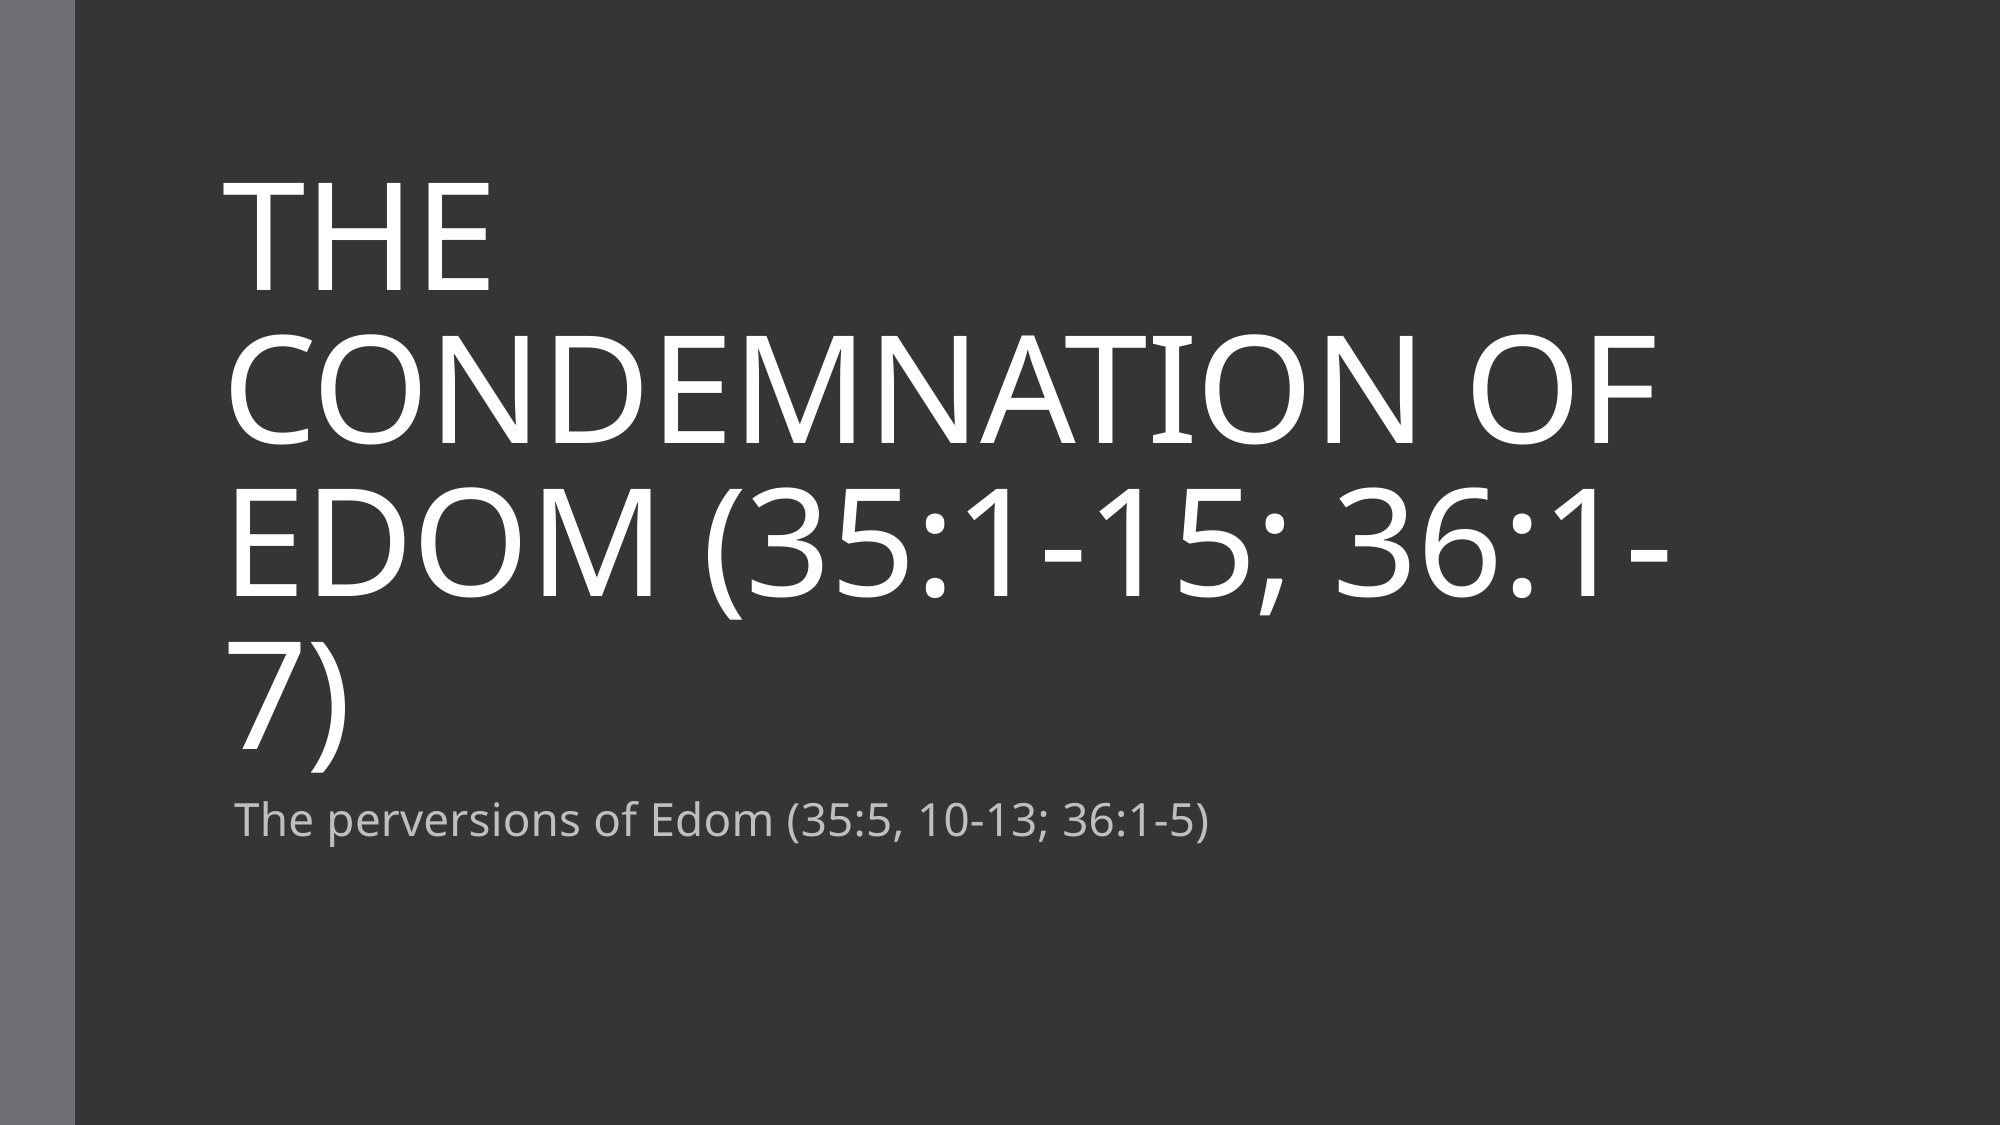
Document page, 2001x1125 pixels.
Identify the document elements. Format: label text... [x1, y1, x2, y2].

subtitle The perversions of Edom (35:5, 10-13; 36:1-5) [206, 787, 1752, 1066]
title THE CONDEMNATION OF EDOM (35:1-15; 36:1-7) [206, 124, 1752, 787]
